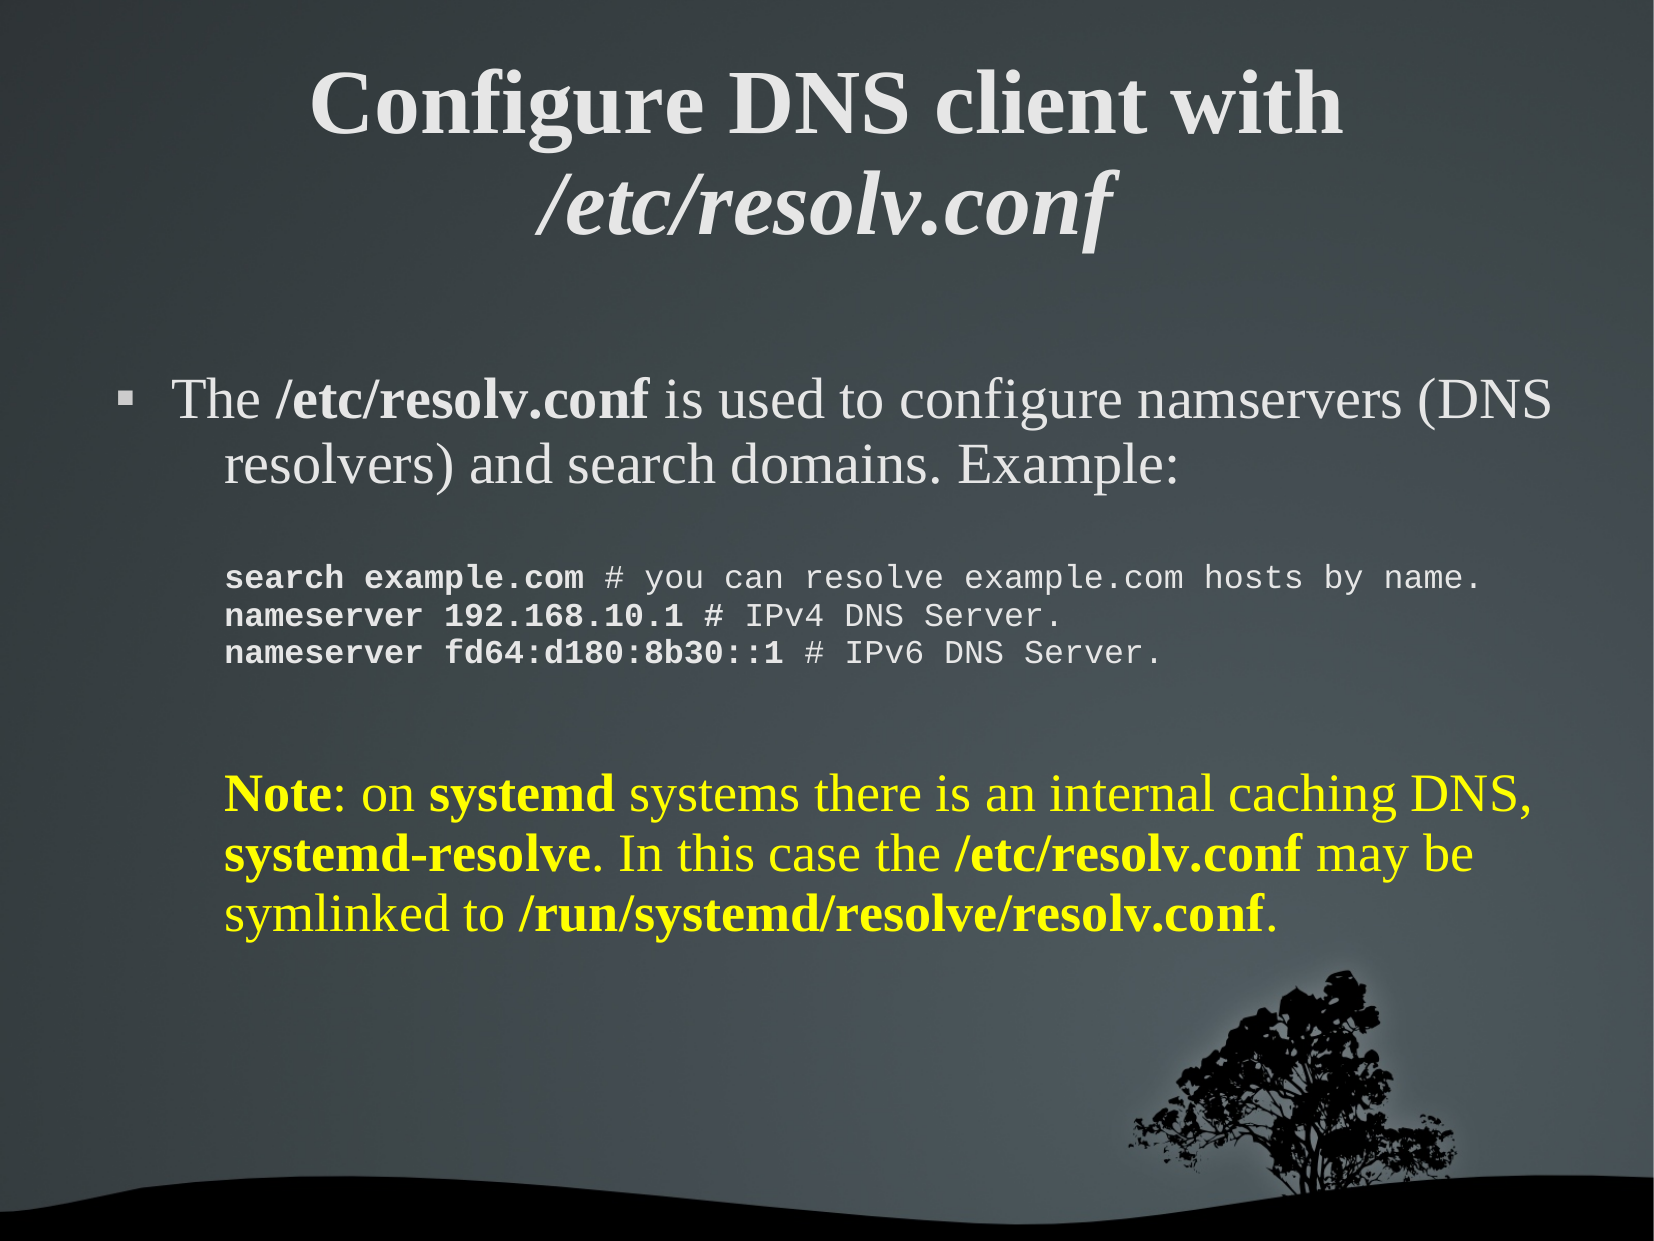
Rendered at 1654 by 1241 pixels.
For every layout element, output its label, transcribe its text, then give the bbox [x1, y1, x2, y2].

list The /etc/resolv.conf is used to configure namservers (DNS resolvers) and search domains. Example: search example.com # you can resolve example.com hosts by name. nameserver 192.168.10.1 # IPv4 DNS Server. nameserver fd64:d180:8b30::1 # IPv6 DNS Server. Note: on systemd systems there is an internal caching DNS, systemd-resolve. In this case the /etc/resolv.conf may be symlinked to /run/systemd/resolve/resolv.conf. [82, 290, 1571, 1200]
title Configure DNS client with /etc/resolv.conf [82, 33, 1571, 273]
picture [0, 0, 1654, 1241]
